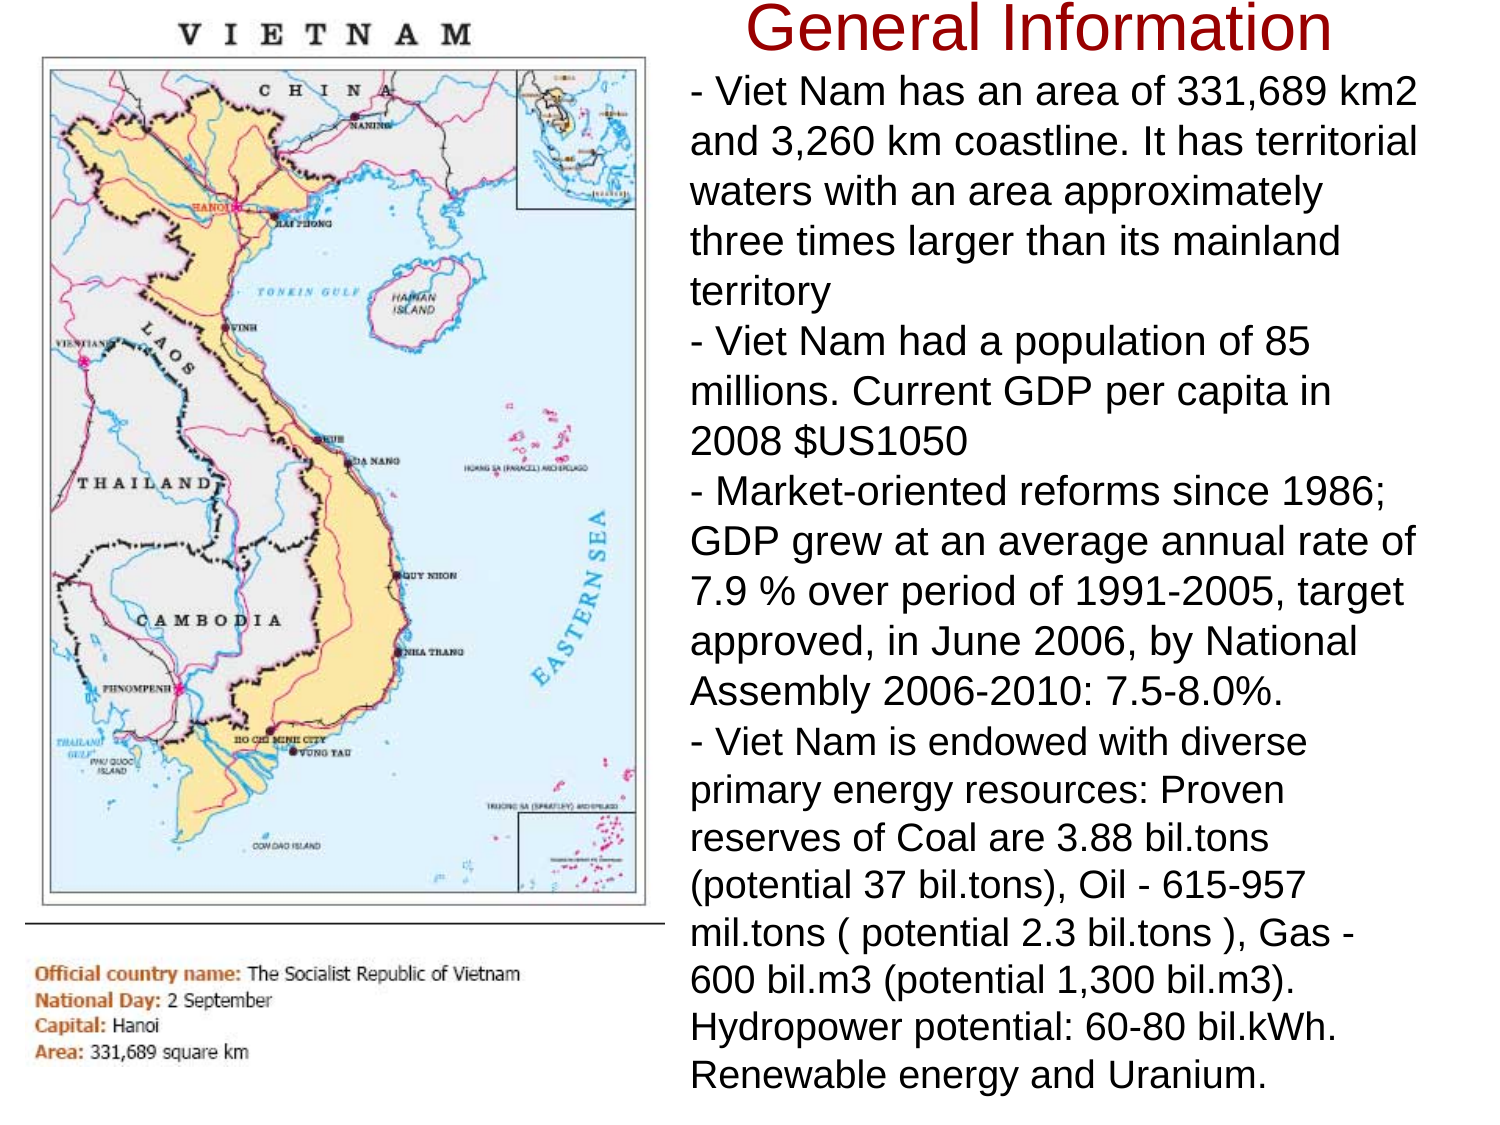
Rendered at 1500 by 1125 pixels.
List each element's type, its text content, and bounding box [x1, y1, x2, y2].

title General Information - Viet Nam has an area of 331,689 km2 and 3,260 km coastline. It has territorial waters with an area approximately three times larger than its mainland territory - Viet Nam had a population of 85 millions. Current GDP per capita in 2008 $US1050 - Market-oriented reforms since 1986; GDP grew at an average annual rate of 7.9 % over period of 1991-2005, target approved, in June 2006, by National Assembly 2006-2010: 7.5-8.0%. - Viet Nam is endowed with diverse primary energy resources: Proven reserves of Coal are 3.88 bil.tons (potential 37 bil.tons), Oil - 615-957 mil.tons ( potential 2.3 bil.tons ), Gas - 600 bil.m3 (potential 1,300 bil.m3). Hydropower potential: 60-80 bil.kWh. Renewable energy and Uranium. [675, 0, 1438, 1125]
picture [25, 7, 665, 1067]
